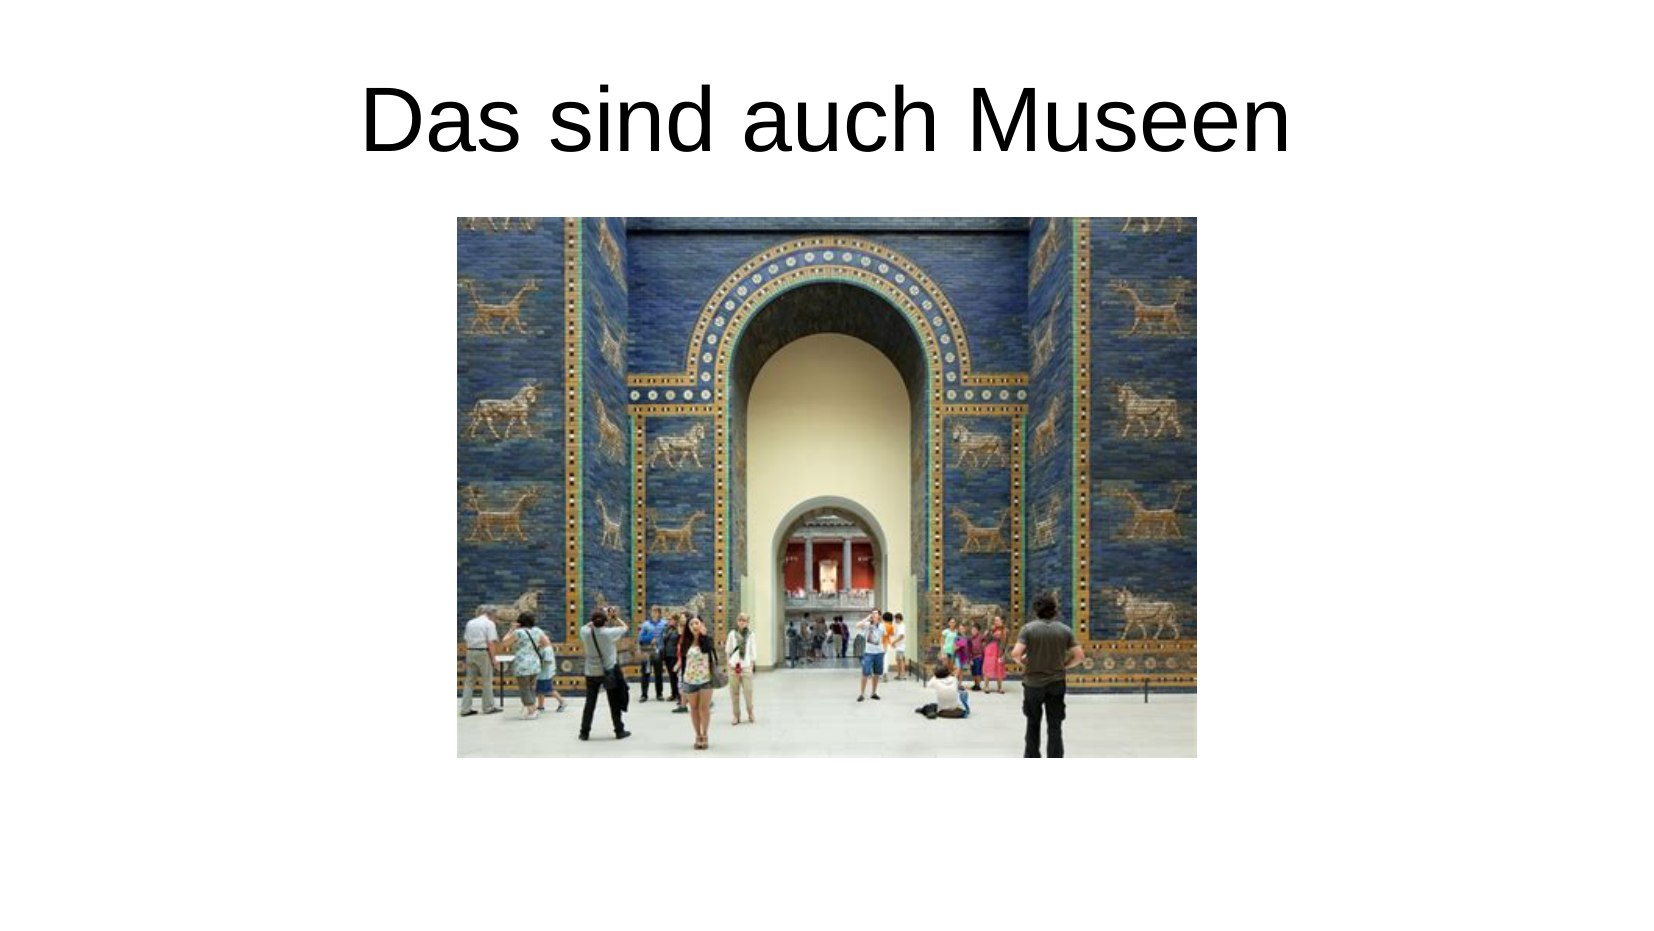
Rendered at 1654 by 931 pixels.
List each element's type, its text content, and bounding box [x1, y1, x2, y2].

picture [457, 217, 1197, 758]
title Das sind auch Museen [82, 37, 1571, 193]
